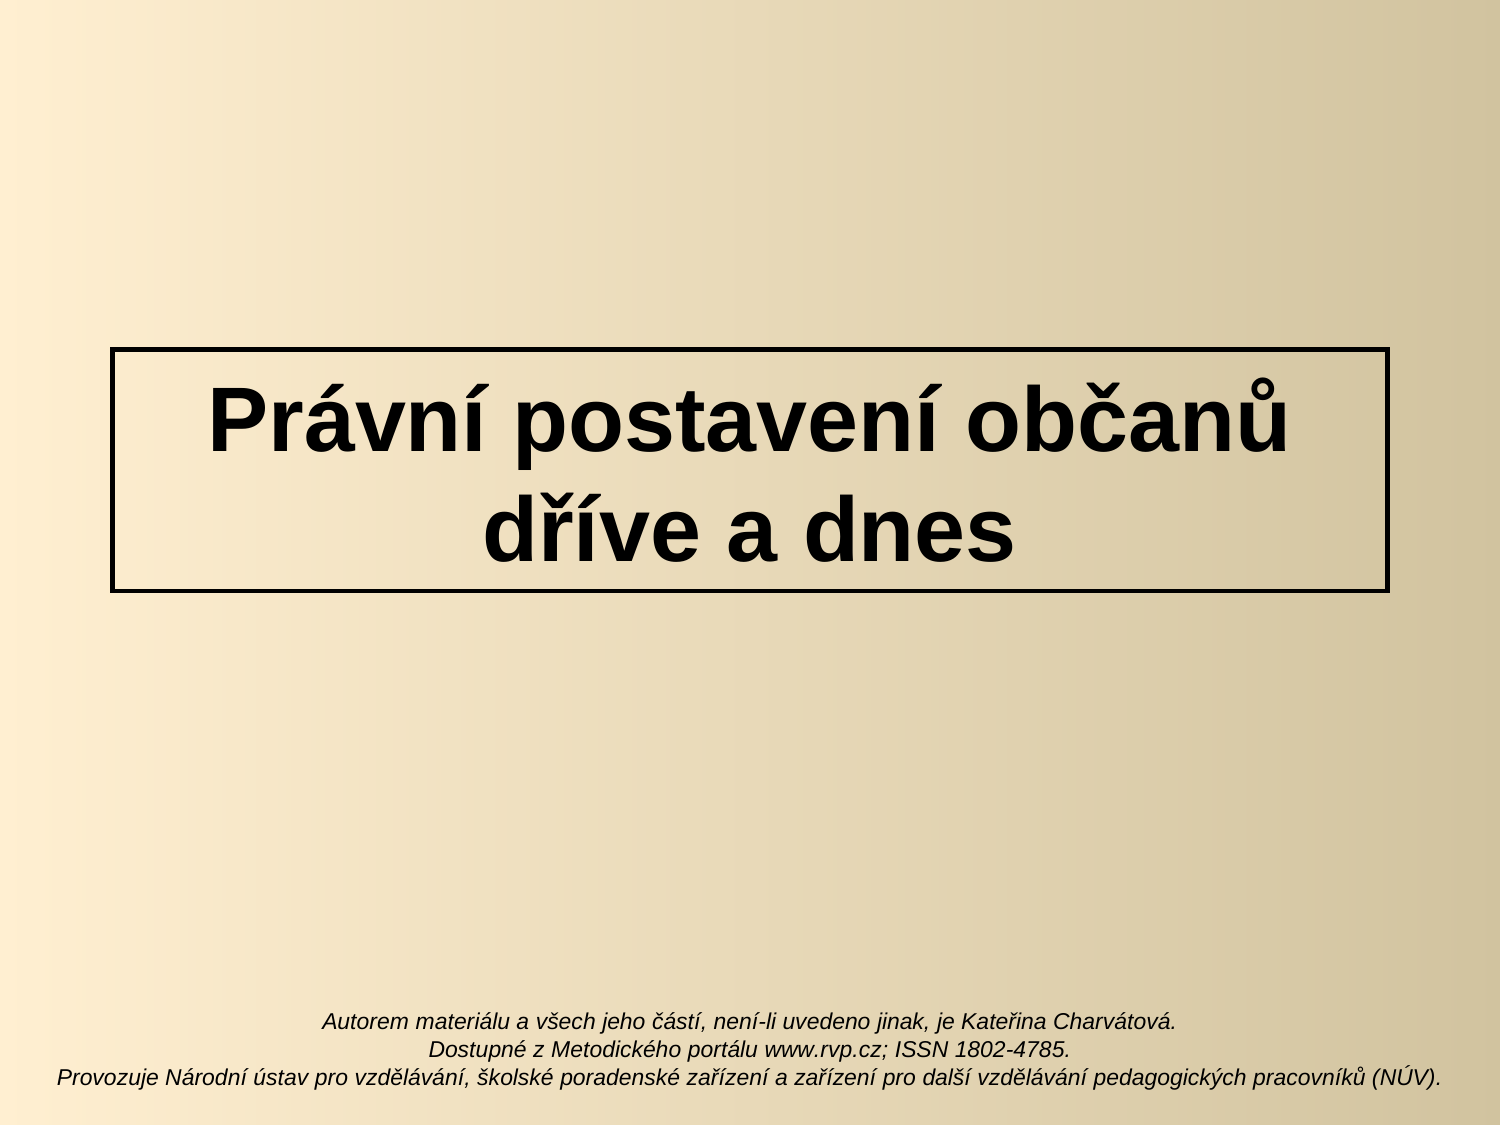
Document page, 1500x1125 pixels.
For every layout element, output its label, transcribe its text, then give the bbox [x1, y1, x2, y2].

text_box Autorem materiálu a všech jeho částí, není-li uvedeno jinak, je Kateřina Charvátová. Dostupné z Metodického portálu www.rvp.cz; ISSN 1802-4785. Provozuje Národní ústav pro vzdělávání, školské poradenské zařízení a zařízení pro další vzdělávání pedagogických pracovníků (NÚV). [0, 999, 1500, 1098]
title Právní postavení občanů dříve a dnes [112, 349, 1388, 591]
